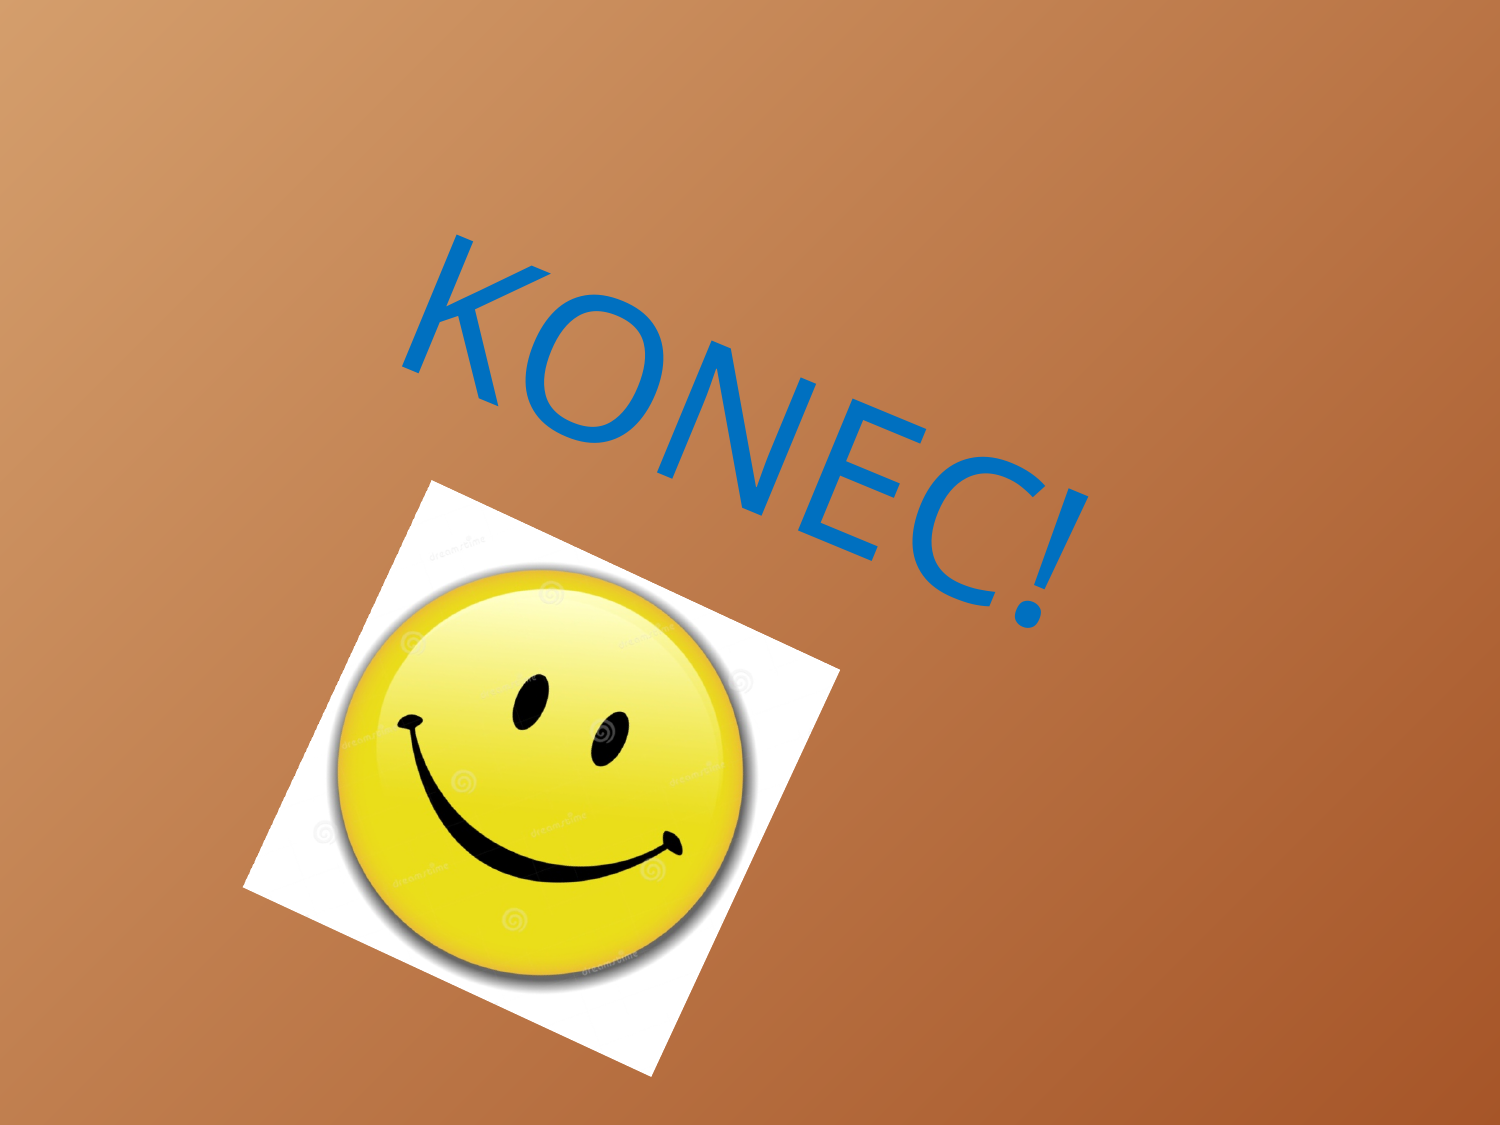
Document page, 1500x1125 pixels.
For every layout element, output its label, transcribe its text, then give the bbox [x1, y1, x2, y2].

picture [242, 479, 841, 1077]
title KONEC! [88, 78, 1407, 770]
